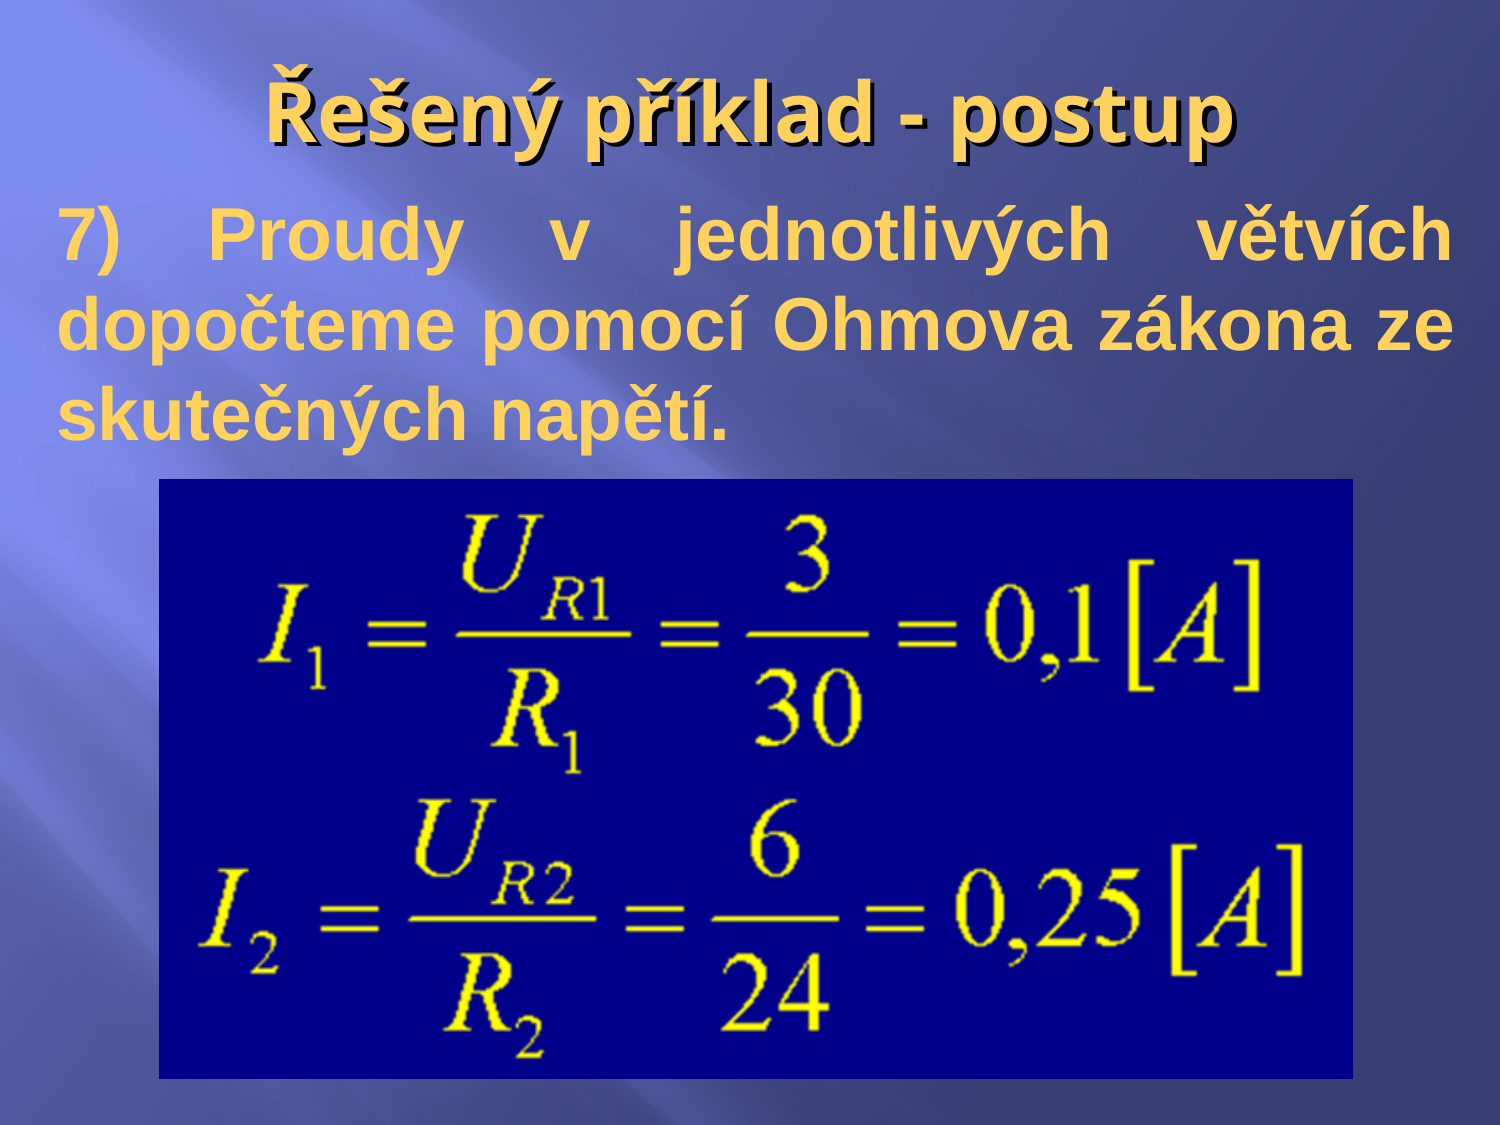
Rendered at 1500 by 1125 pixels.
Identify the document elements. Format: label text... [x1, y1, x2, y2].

picture [159, 479, 1353, 1079]
title Řešený příklad - postup [75, 45, 1426, 172]
text_box 7) Proudy v jednotlivých větvích dopočteme pomocí Ohmova zákona ze skutečných napětí. [41, 172, 1471, 469]
